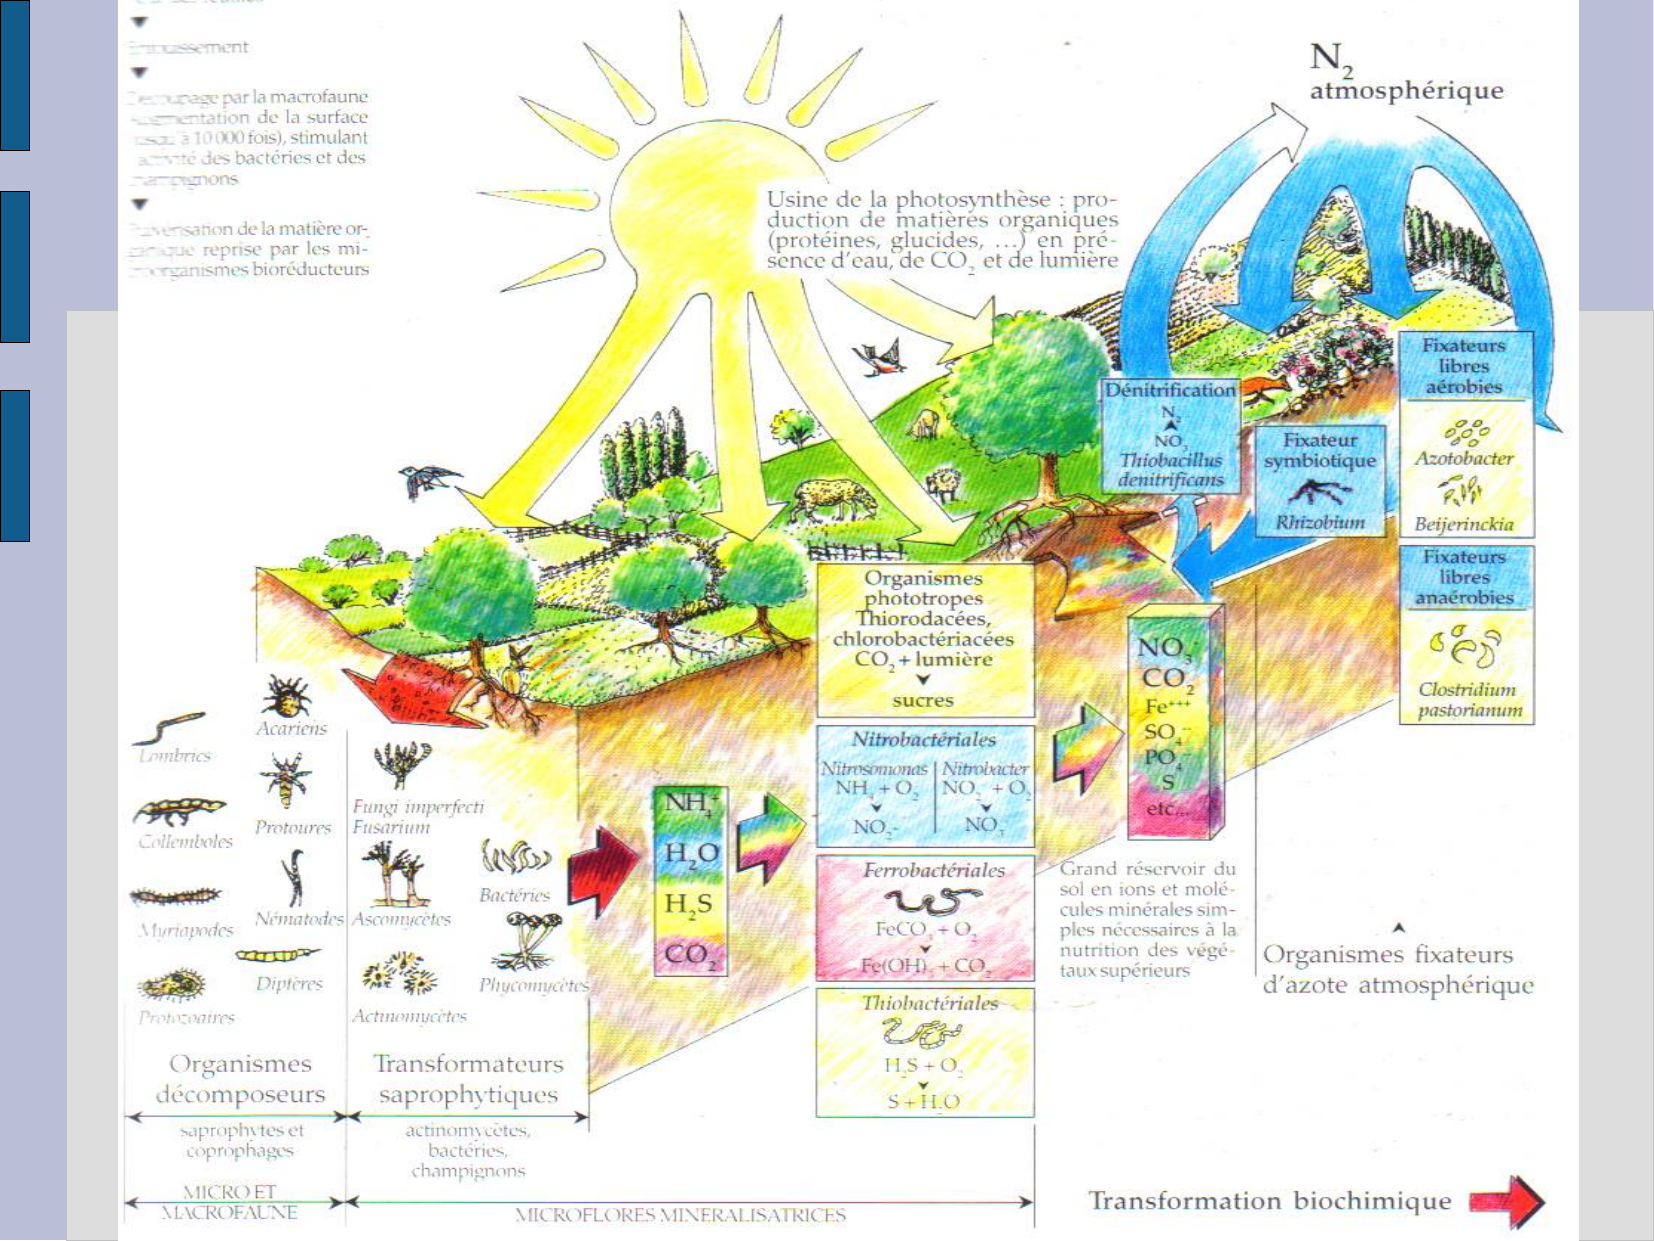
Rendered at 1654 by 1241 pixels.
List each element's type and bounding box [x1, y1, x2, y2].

picture [118, 0, 1579, 1241]
